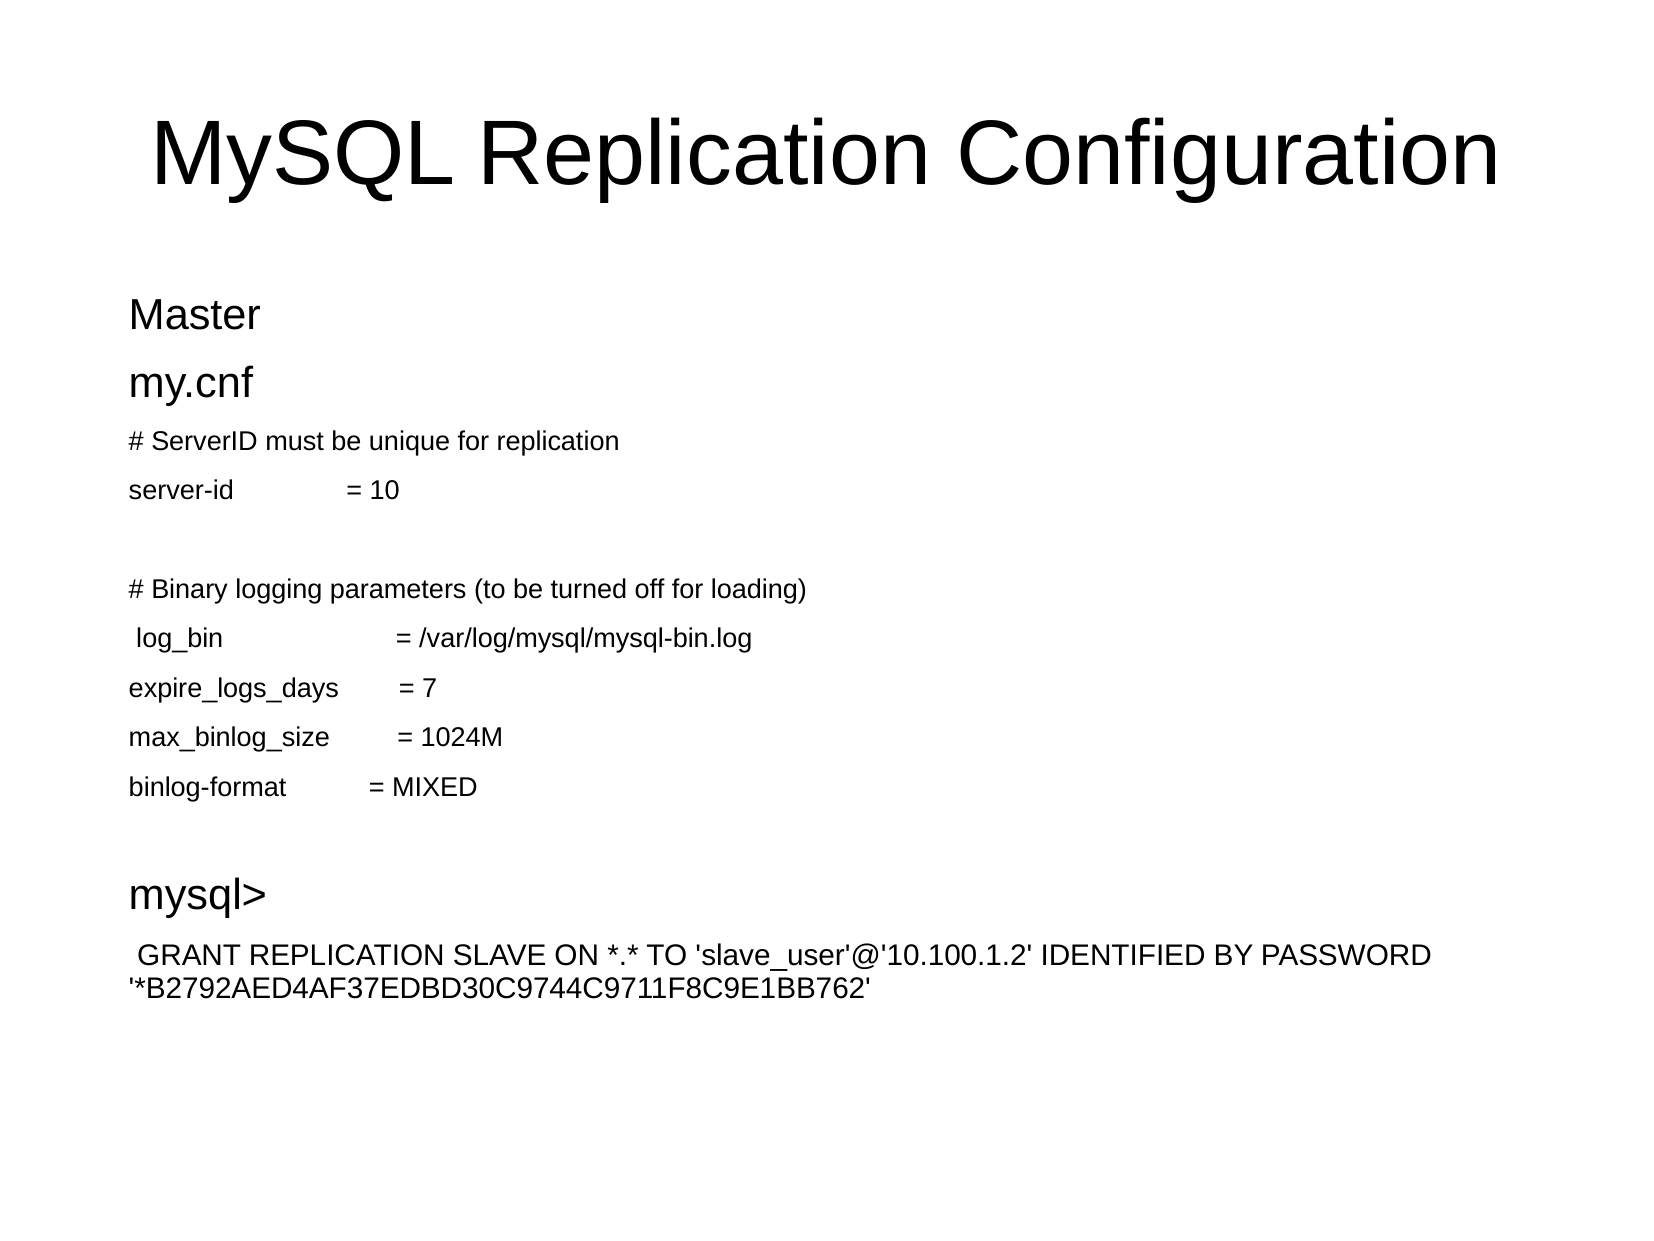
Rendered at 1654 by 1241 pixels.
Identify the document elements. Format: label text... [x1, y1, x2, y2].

list Master my.cnf # ServerID must be unique for replication server-id = 10 # Binary logging parameters (to be turned off for loading) log_bin = /var/log/mysql/mysql-bin.log expire_logs_days = 7 max_binlog_size = 1024M binlog-format = MIXED mysql> GRANT REPLICATION SLAVE ON *.* TO 'slave_user'@'10.100.1.2' IDENTIFIED BY PASSWORD '*B2792AED4AF37EDBD30C9744C9711F8C9E1BB762' [82, 290, 1571, 1010]
title MySQL Replication Configuration [82, 49, 1571, 257]
